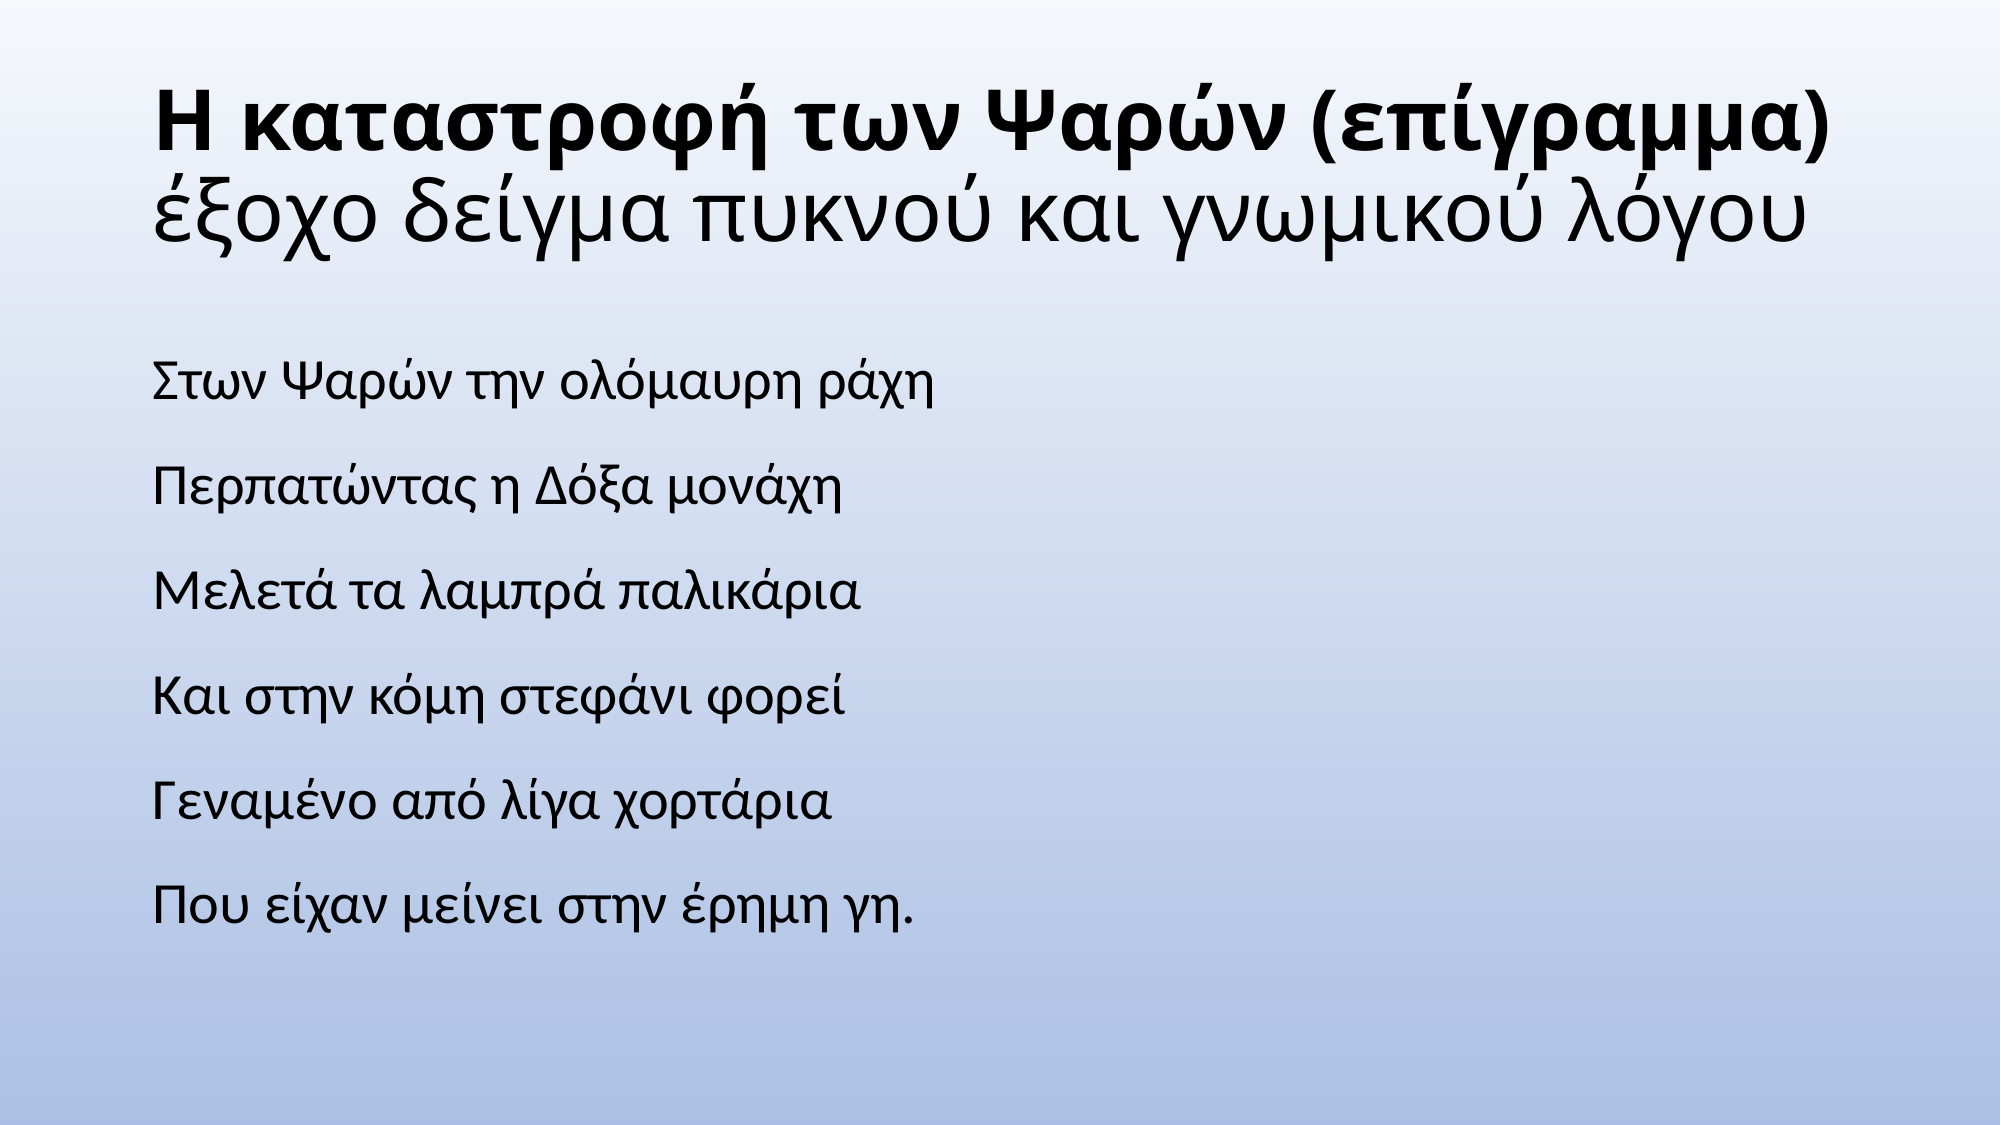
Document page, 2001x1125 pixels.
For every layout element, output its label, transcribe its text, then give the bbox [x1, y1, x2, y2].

list Στων Ψαρών την ολόμαυρη ράχη Περπατώντας η Δόξα μονάχη Μελετά τα λαμπρά παλικάρια Και στην κόμη στεφάνι φορεί Γεναμένο από λίγα χορτάρια Που είχαν μείνει στην έρημη γη. [137, 299, 1863, 1014]
title Η καταστροφή των Ψαρών (επίγραμμα) έξοχο δείγμα πυκνού και γνωμικού λόγου [137, 59, 1863, 278]
